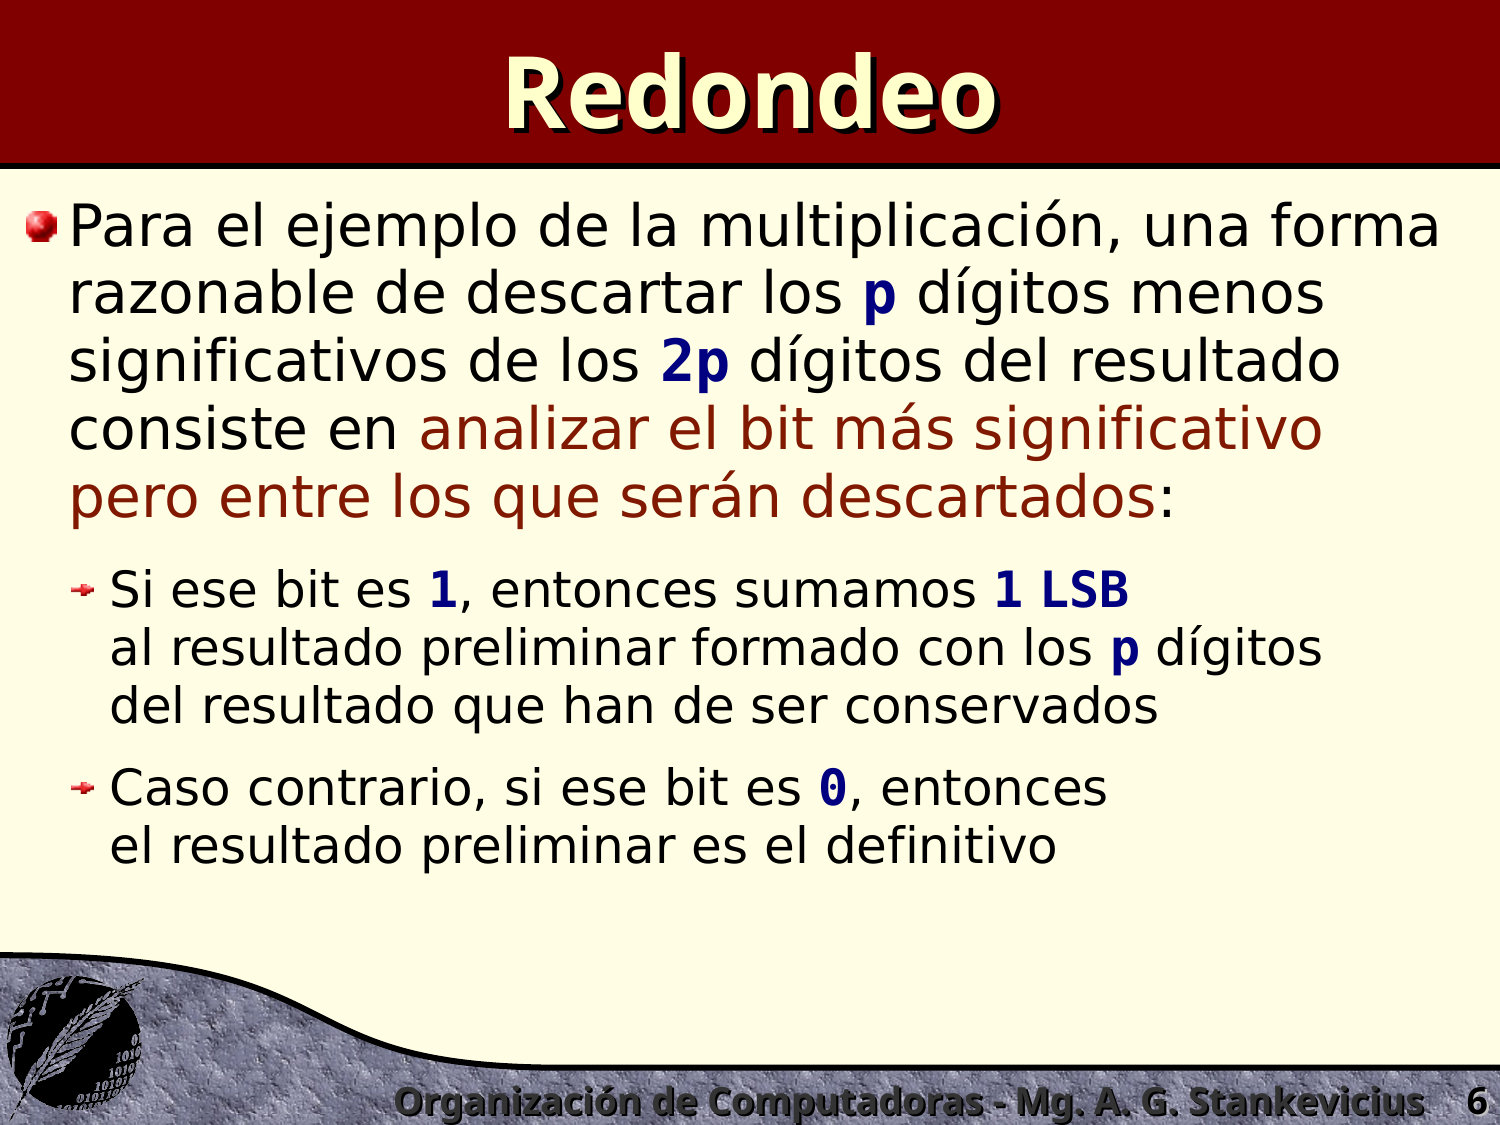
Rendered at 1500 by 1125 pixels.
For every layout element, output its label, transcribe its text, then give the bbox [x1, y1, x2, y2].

picture [0, 959, 1500, 1125]
picture [802, 1100, 806, 1110]
title Redondeo [15, 5, 1485, 160]
picture [1058, 1100, 1065, 1110]
list Para el ejemplo de la multiplicación, una forma razonable de descartar los p dígitos menos significativos de los 2p dígitos del resultado consiste en analizar el bit más significativo pero entre los que serán descartados: Si ese bit es 1, entonces sumamos 1 LSB al resultado preliminar formado con los p dígitos del resultado que han de ser conservados Caso contrario, si ese bit es 0, entonces el resultado preliminar es el definitivo [11, 192, 1486, 935]
picture [448, 1100, 455, 1110]
